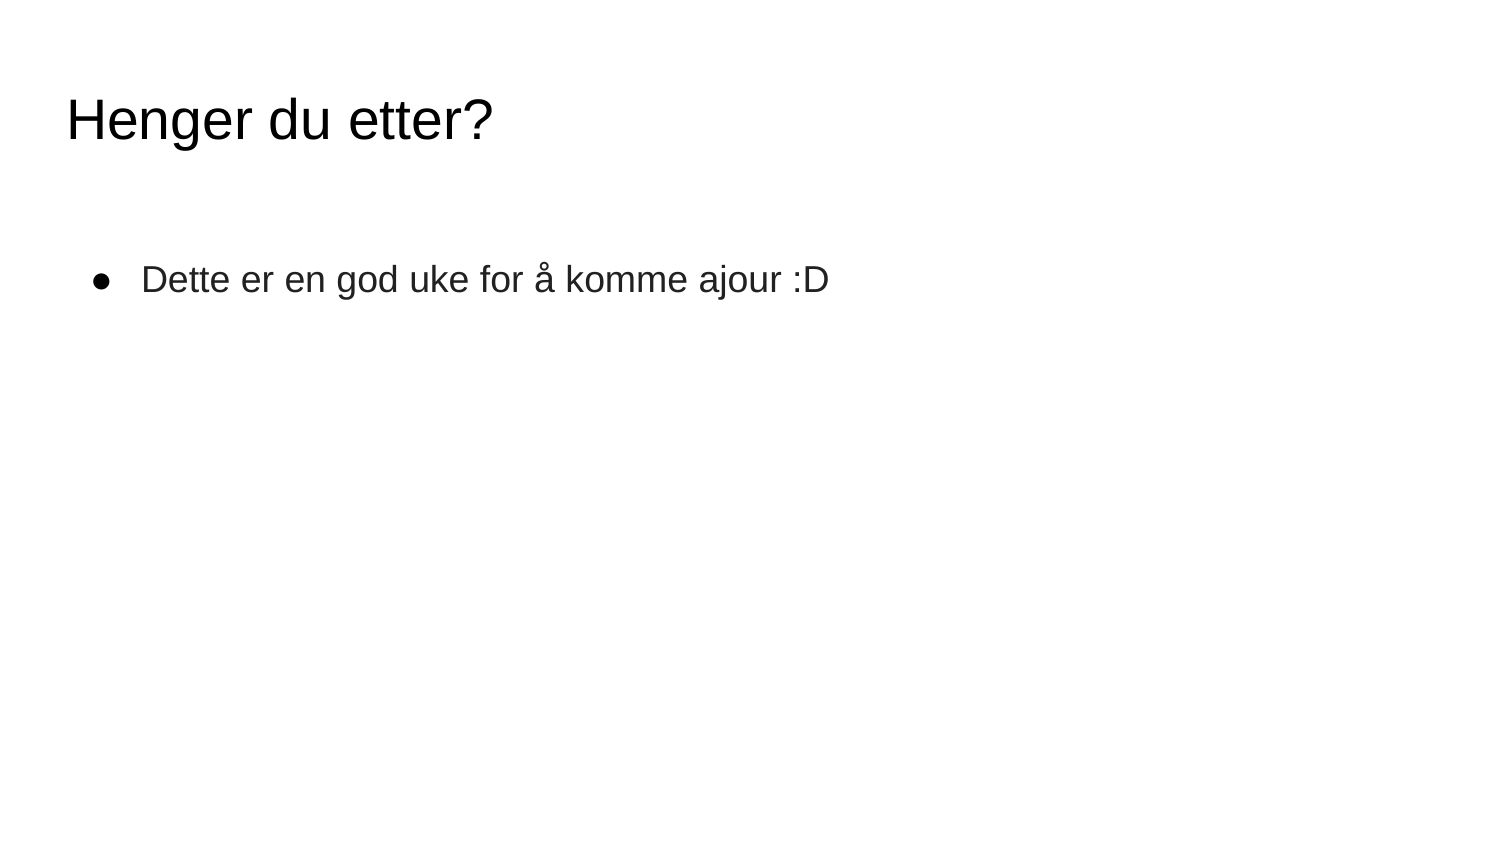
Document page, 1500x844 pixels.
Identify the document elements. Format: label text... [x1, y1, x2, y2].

list Dette er en god uke for å komme ajour :D [51, 189, 1449, 750]
title Henger du etter? [51, 72, 1449, 167]
